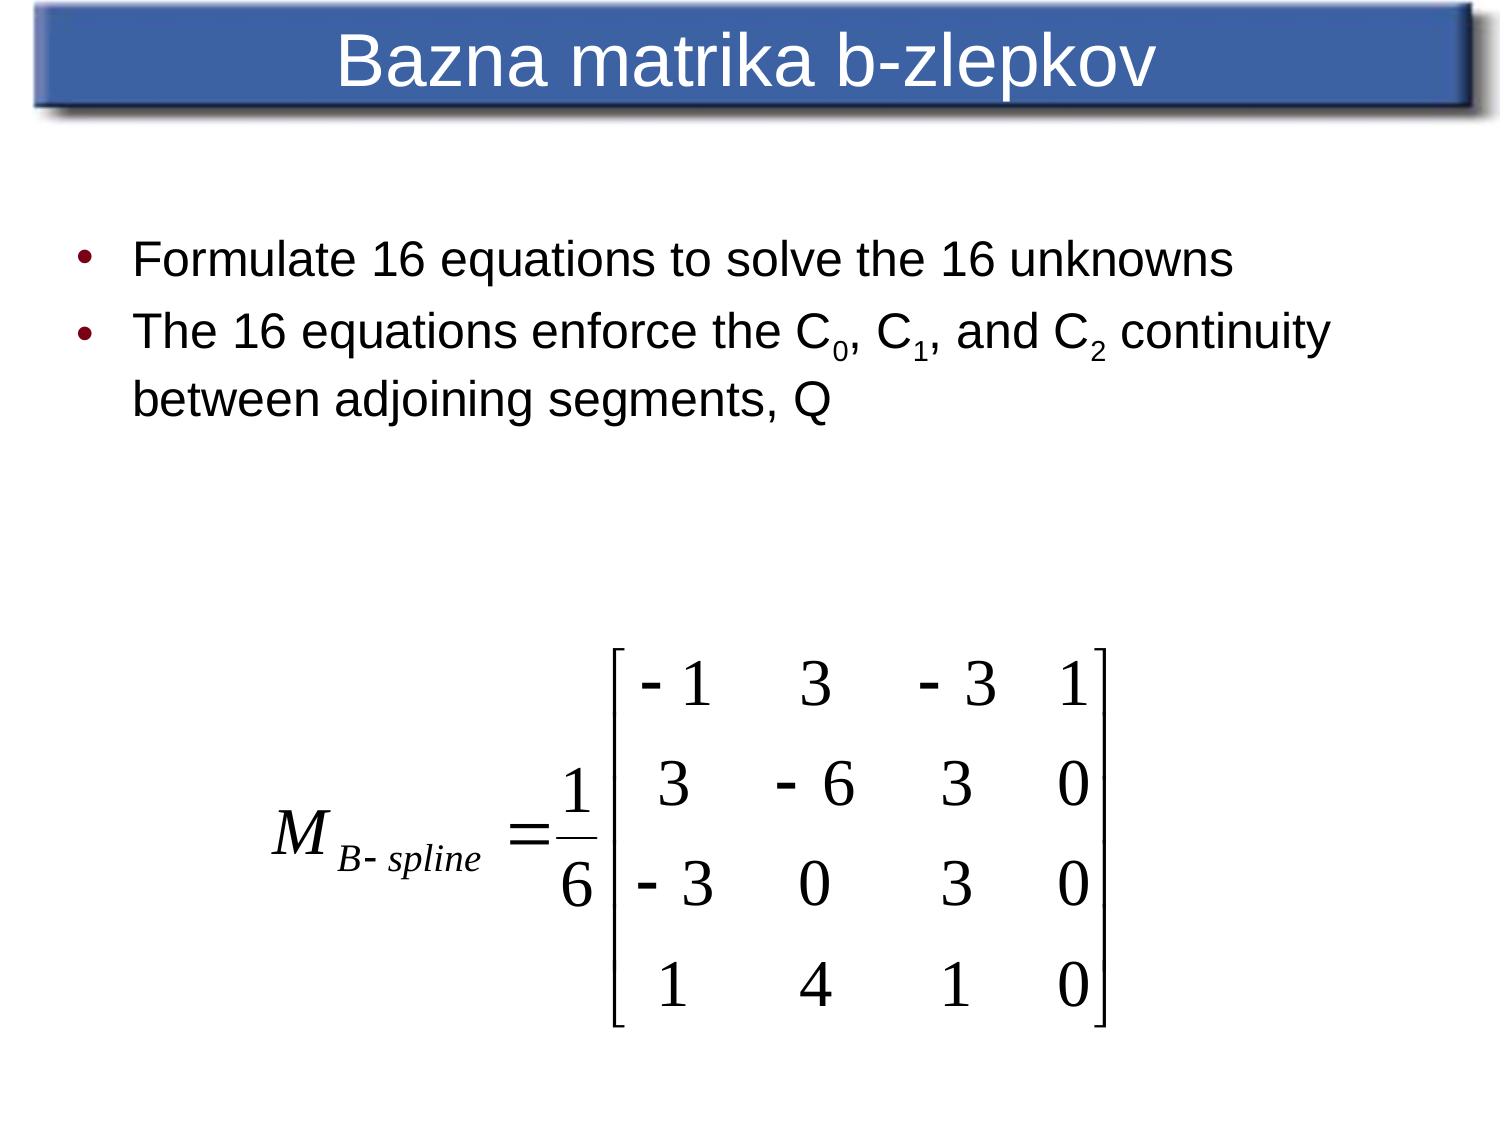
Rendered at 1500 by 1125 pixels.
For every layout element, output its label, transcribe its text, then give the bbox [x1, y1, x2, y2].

picture [32, 0, 1500, 127]
title Bazna matrika b-zlepkov [0, 0, 1493, 114]
list Formulate 16 equations to solve the 16 unknowns The 16 equations enforce the C0, C1, and C2 continuity between adjoining segments, Q [61, 219, 1411, 486]
chart [261, 637, 1130, 1039]
